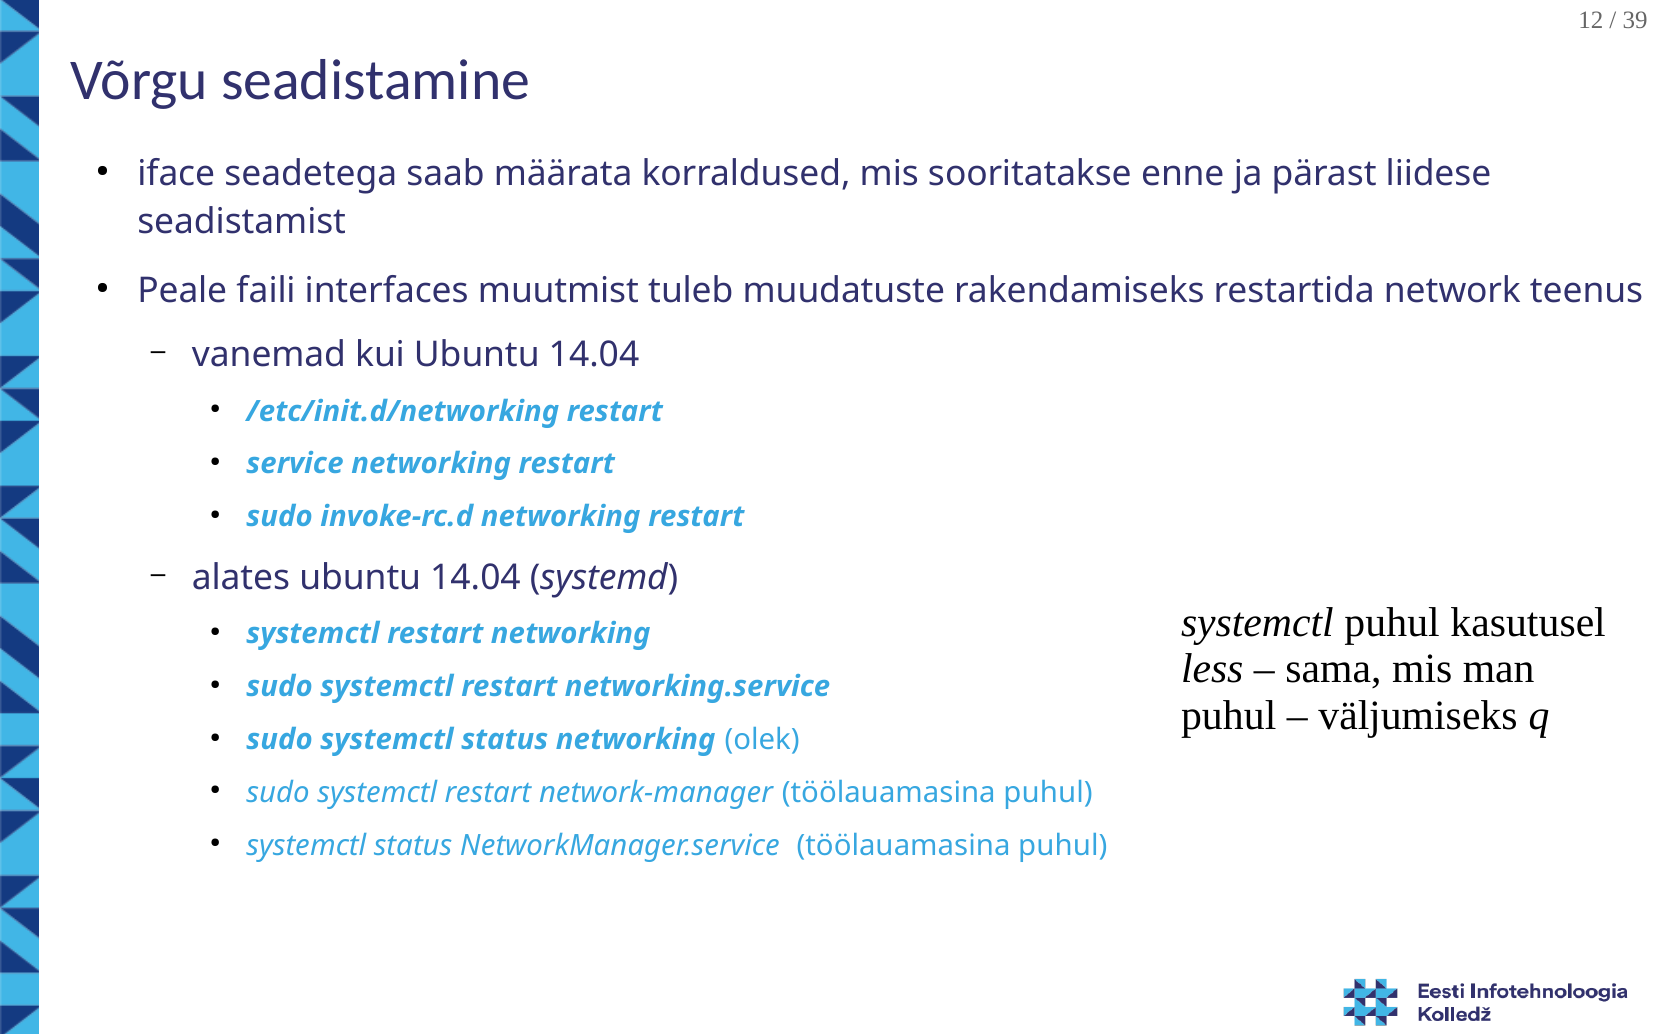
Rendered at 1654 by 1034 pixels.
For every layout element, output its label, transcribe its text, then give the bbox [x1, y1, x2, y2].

title Võrgu seadistamine [70, 41, 1630, 130]
text_box systemctl puhul kasutusel less – sama, mis man puhul – väljumiseks q [1181, 599, 1625, 739]
list iface seadetega saab määrata korraldused, mis sooritatakse enne ja pärast liidese seadistamist Peale faili interfaces muutmist tuleb muudatuste rakendamiseks restartida network teenus vanemad kui Ubuntu 14.04 /etc/init.d/networking restart service networking restart sudo invoke-rc.d networking restart alates ubuntu 14.04 (systemd) systemctl restart networking sudo systemctl restart networking.service sudo systemctl status networking (olek) sudo systemctl restart network-manager (töölauamasina puhul) systemctl status NetworkManager.service (töölauamasina puhul) [82, 147, 1654, 915]
